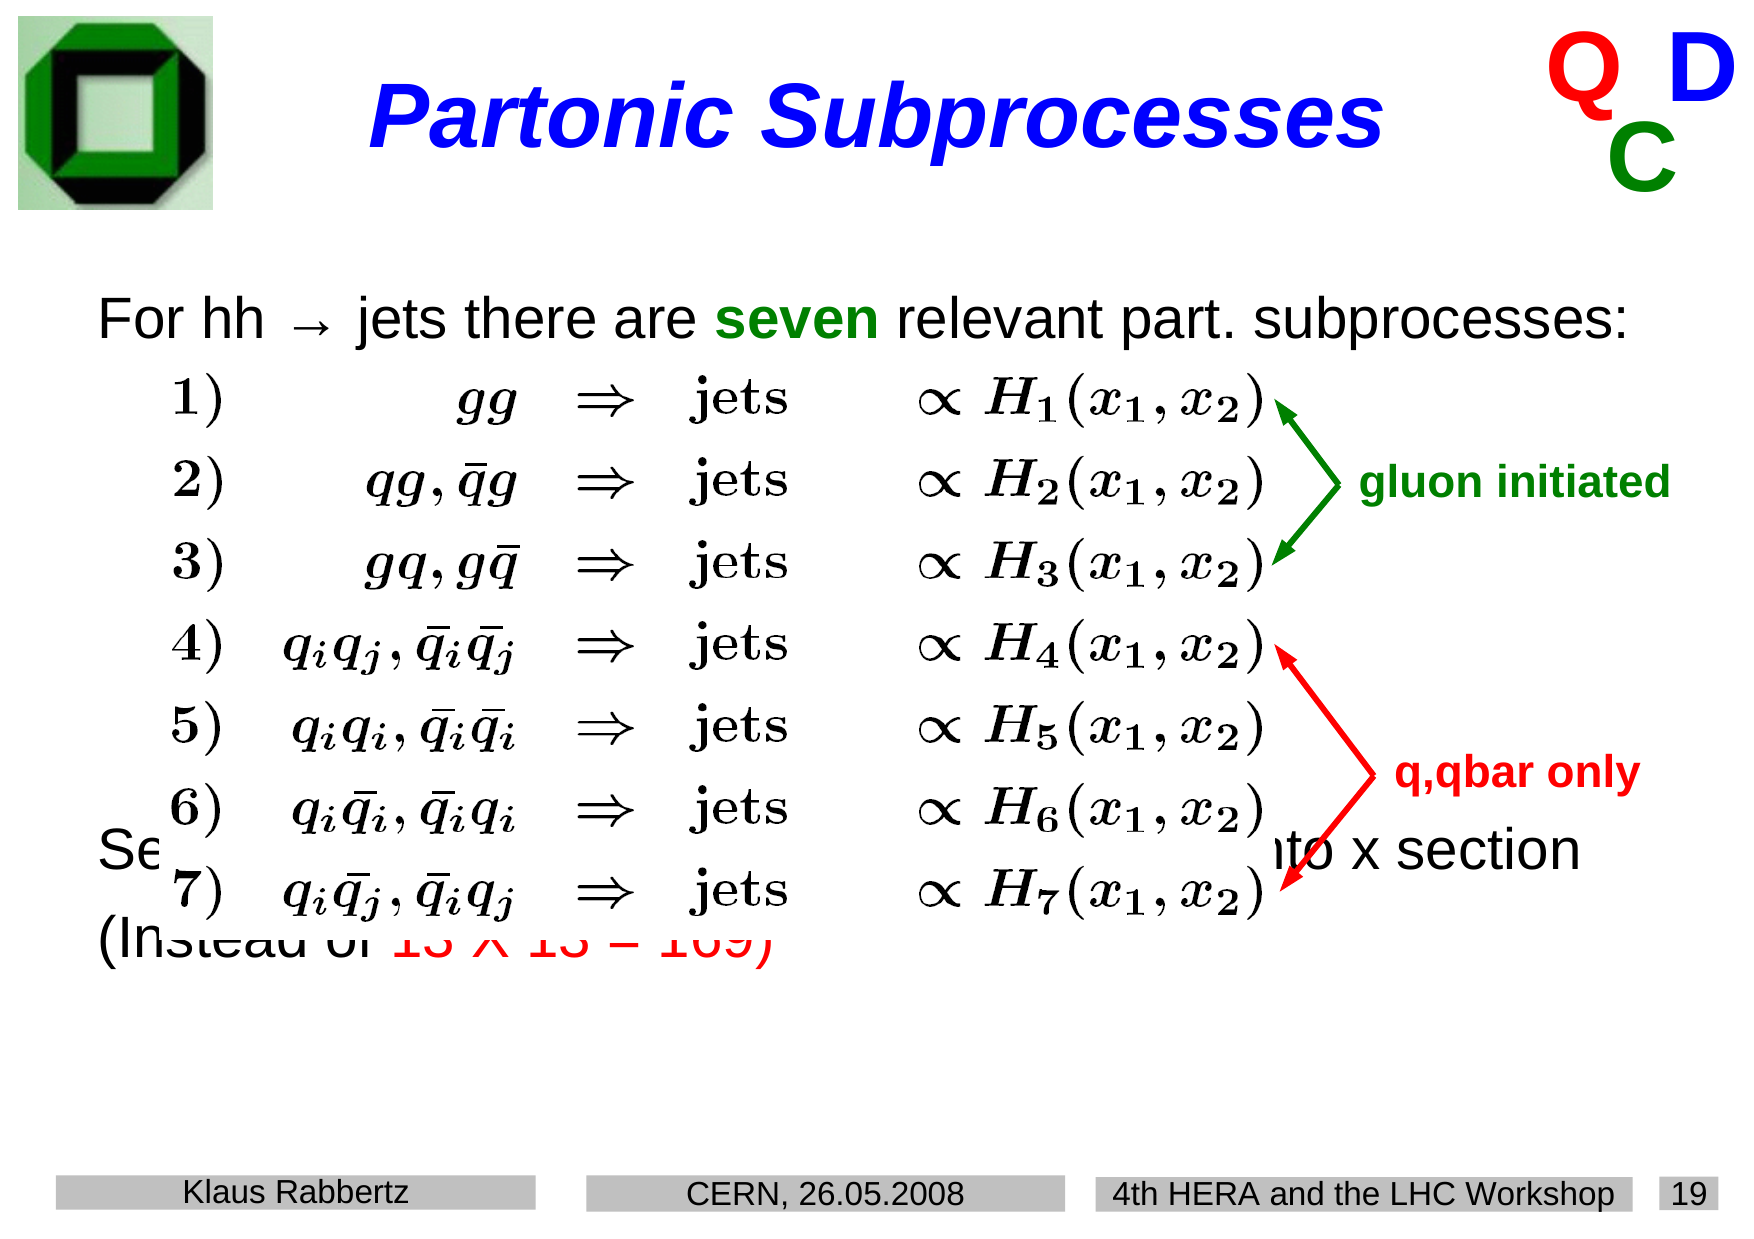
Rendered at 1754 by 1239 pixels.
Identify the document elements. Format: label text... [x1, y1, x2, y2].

title Partonic Subprocesses [223, 11, 1533, 219]
picture [18, 16, 213, 210]
text_box gluon initiated [1346, 444, 1678, 520]
list For hh → jets there are seven relevant part. subprocesses: Seven linear combinations Hi of PDFs enter into x section (Instead of 13 X 13 = 169) [38, 285, 1715, 1151]
picture [159, 360, 1275, 940]
text_box q,qbar only [1382, 733, 1648, 809]
